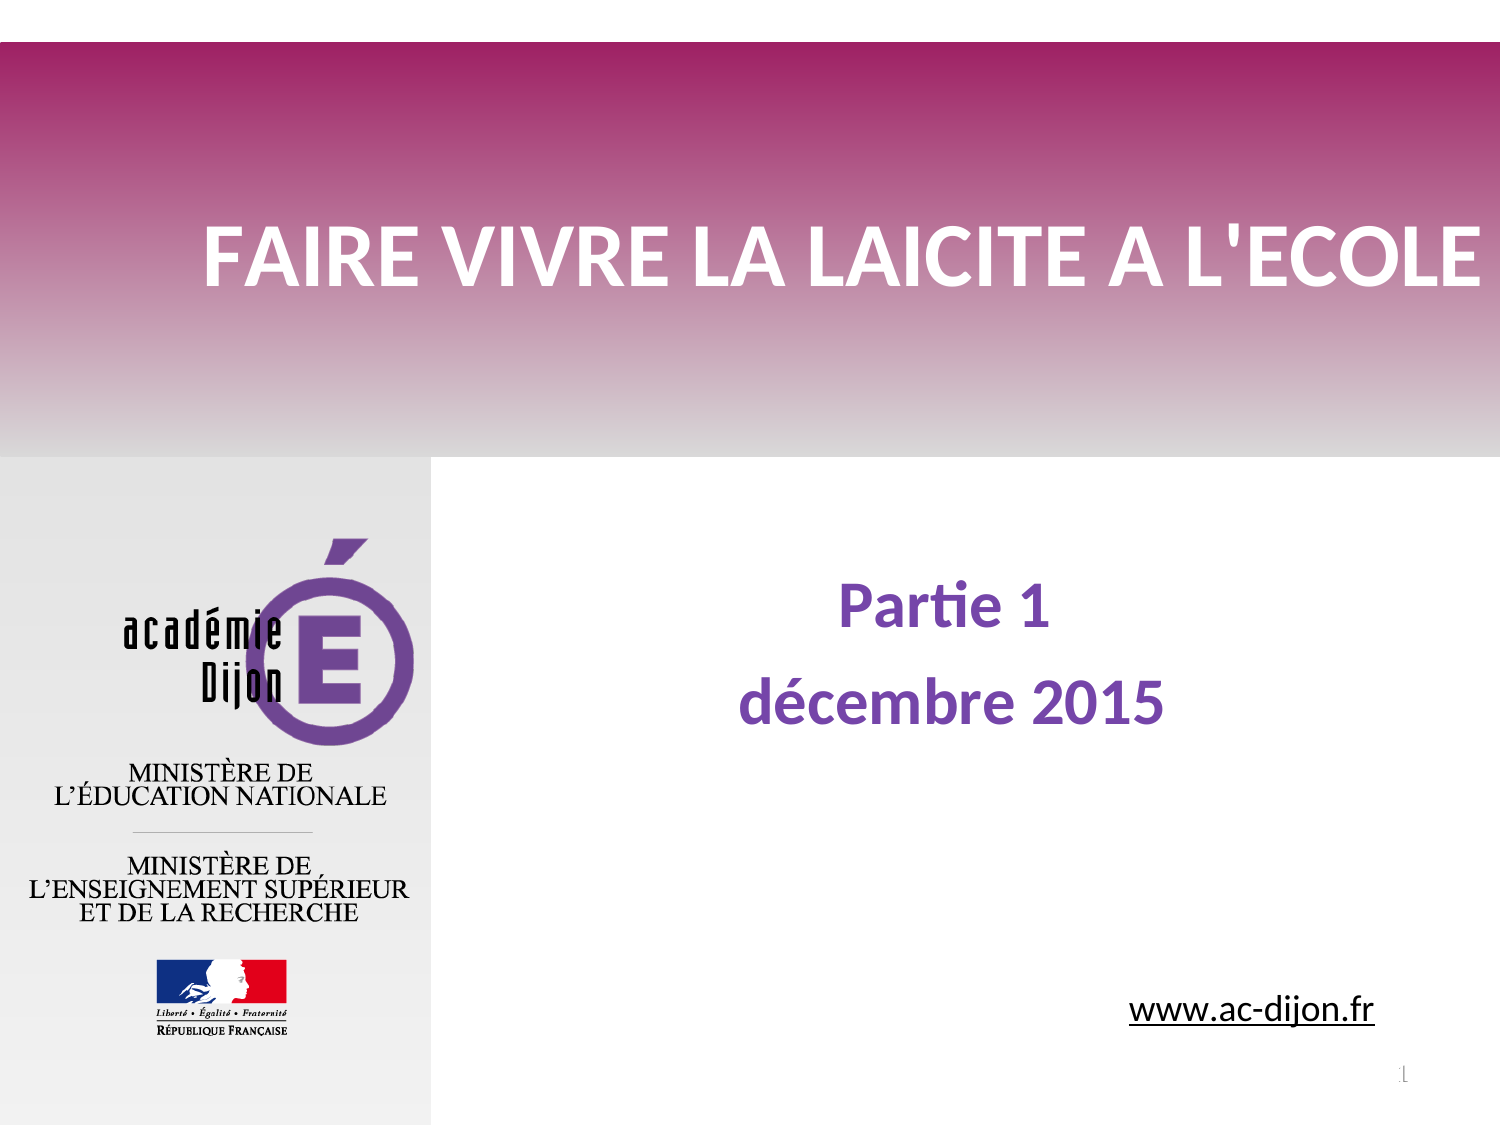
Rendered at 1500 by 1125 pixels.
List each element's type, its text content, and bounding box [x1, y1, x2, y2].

text_box FAIRE VIVRE LA LAICITE A L'ECOLE [0, 42, 1500, 457]
text_box Partie 1 décembre 2015 [472, 560, 1418, 897]
picture [29, 538, 414, 1036]
text_box <numéro> [1074, 1042, 1425, 1103]
